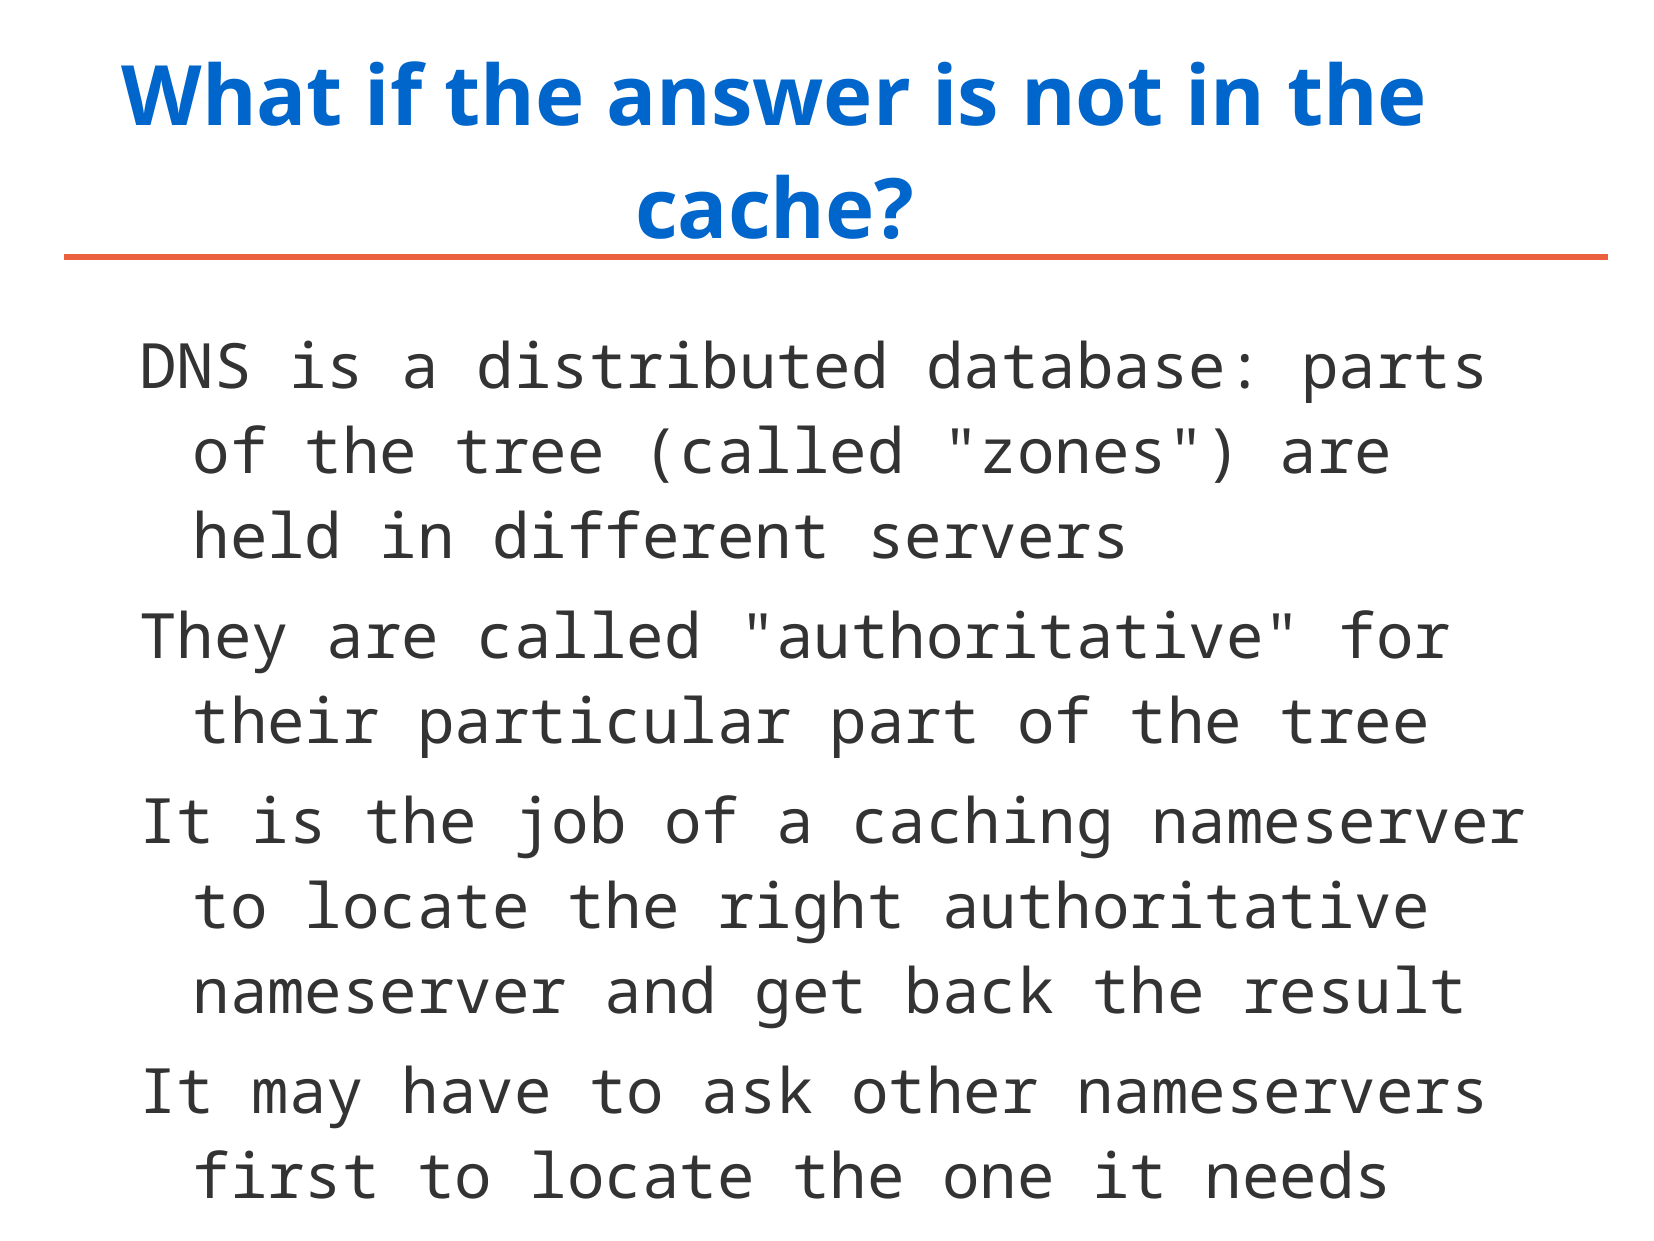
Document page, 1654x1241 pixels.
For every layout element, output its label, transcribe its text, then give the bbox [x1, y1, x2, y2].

title What if the answer is not in the cache? [121, 46, 1534, 254]
list DNS is a distributed database: parts of the tree (called "zones") are held in different servers They are called "authoritative" for their particular part of the tree It is the job of a caching nameserver to locate the right authoritative nameserver and get back the result It may have to ask other nameservers first to locate the one it needs [121, 322, 1561, 1149]
